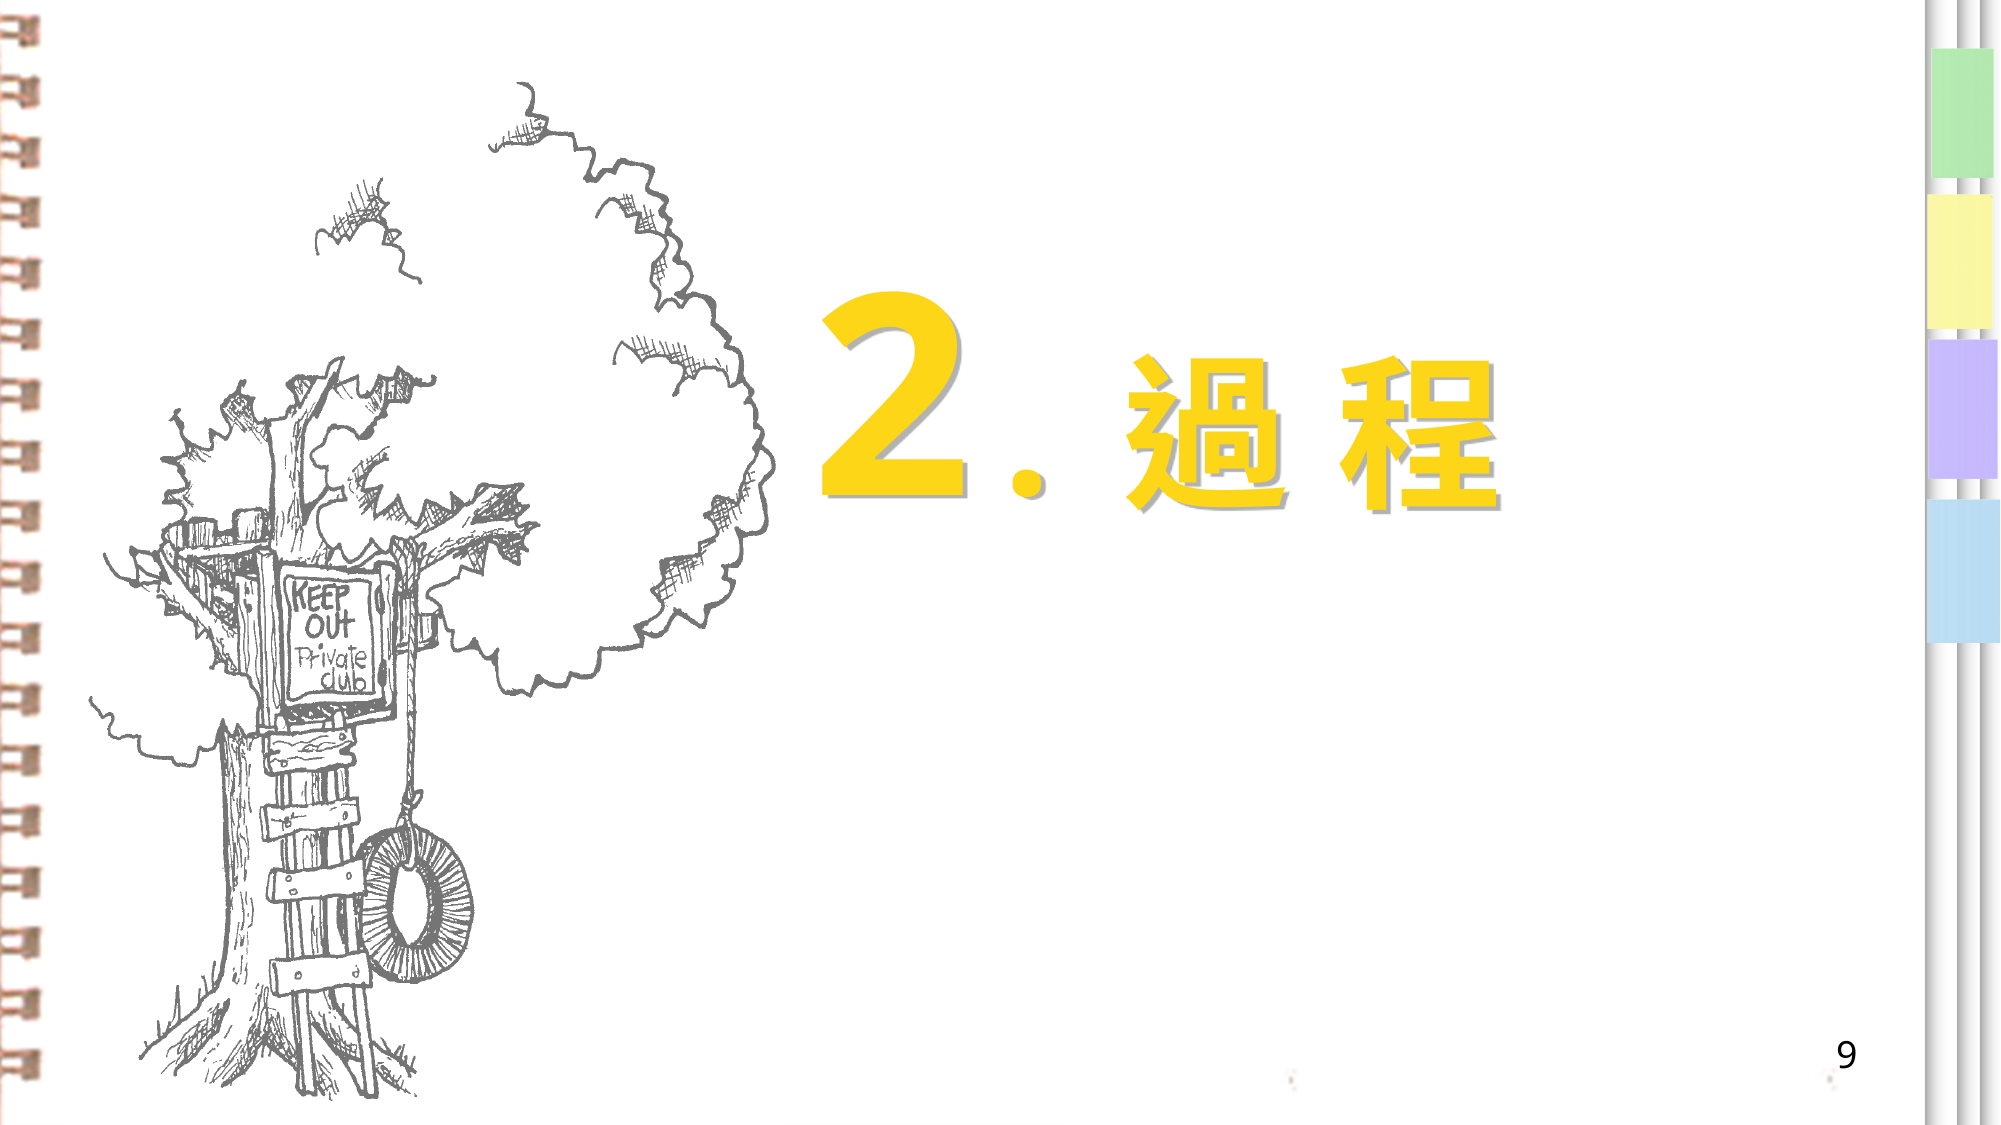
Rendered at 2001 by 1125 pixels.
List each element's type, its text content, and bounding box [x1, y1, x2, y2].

title 2.過 程 [796, 263, 1879, 696]
text_box 9 [1821, 1021, 1904, 1093]
